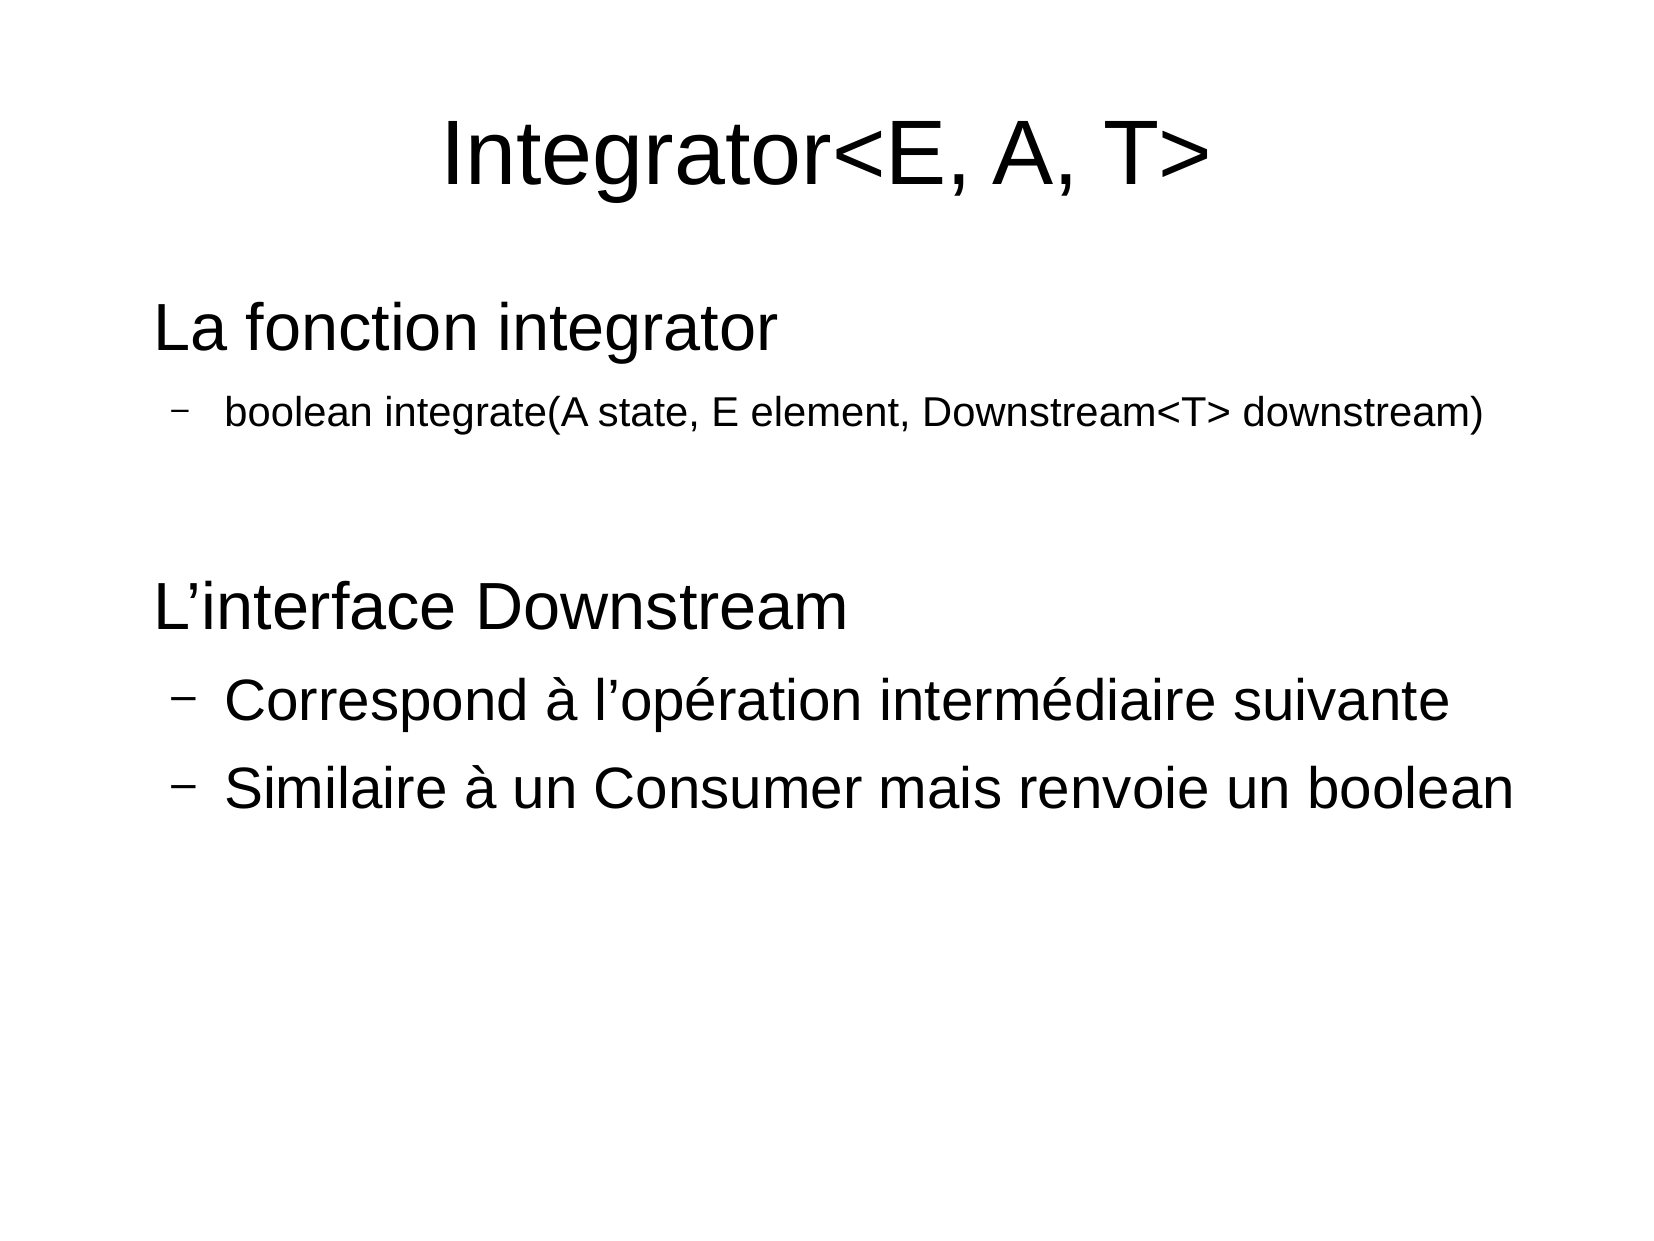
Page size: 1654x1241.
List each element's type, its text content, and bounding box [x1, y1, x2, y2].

title Integrator<E, A, T> [82, 49, 1571, 257]
list La fonction integrator boolean integrate(A state, E element, Downstream<T> downstream) L’interface Downstream Correspond à l’opération intermédiaire suivante Similaire à un Consumer mais renvoie un boolean [82, 290, 1571, 1010]
